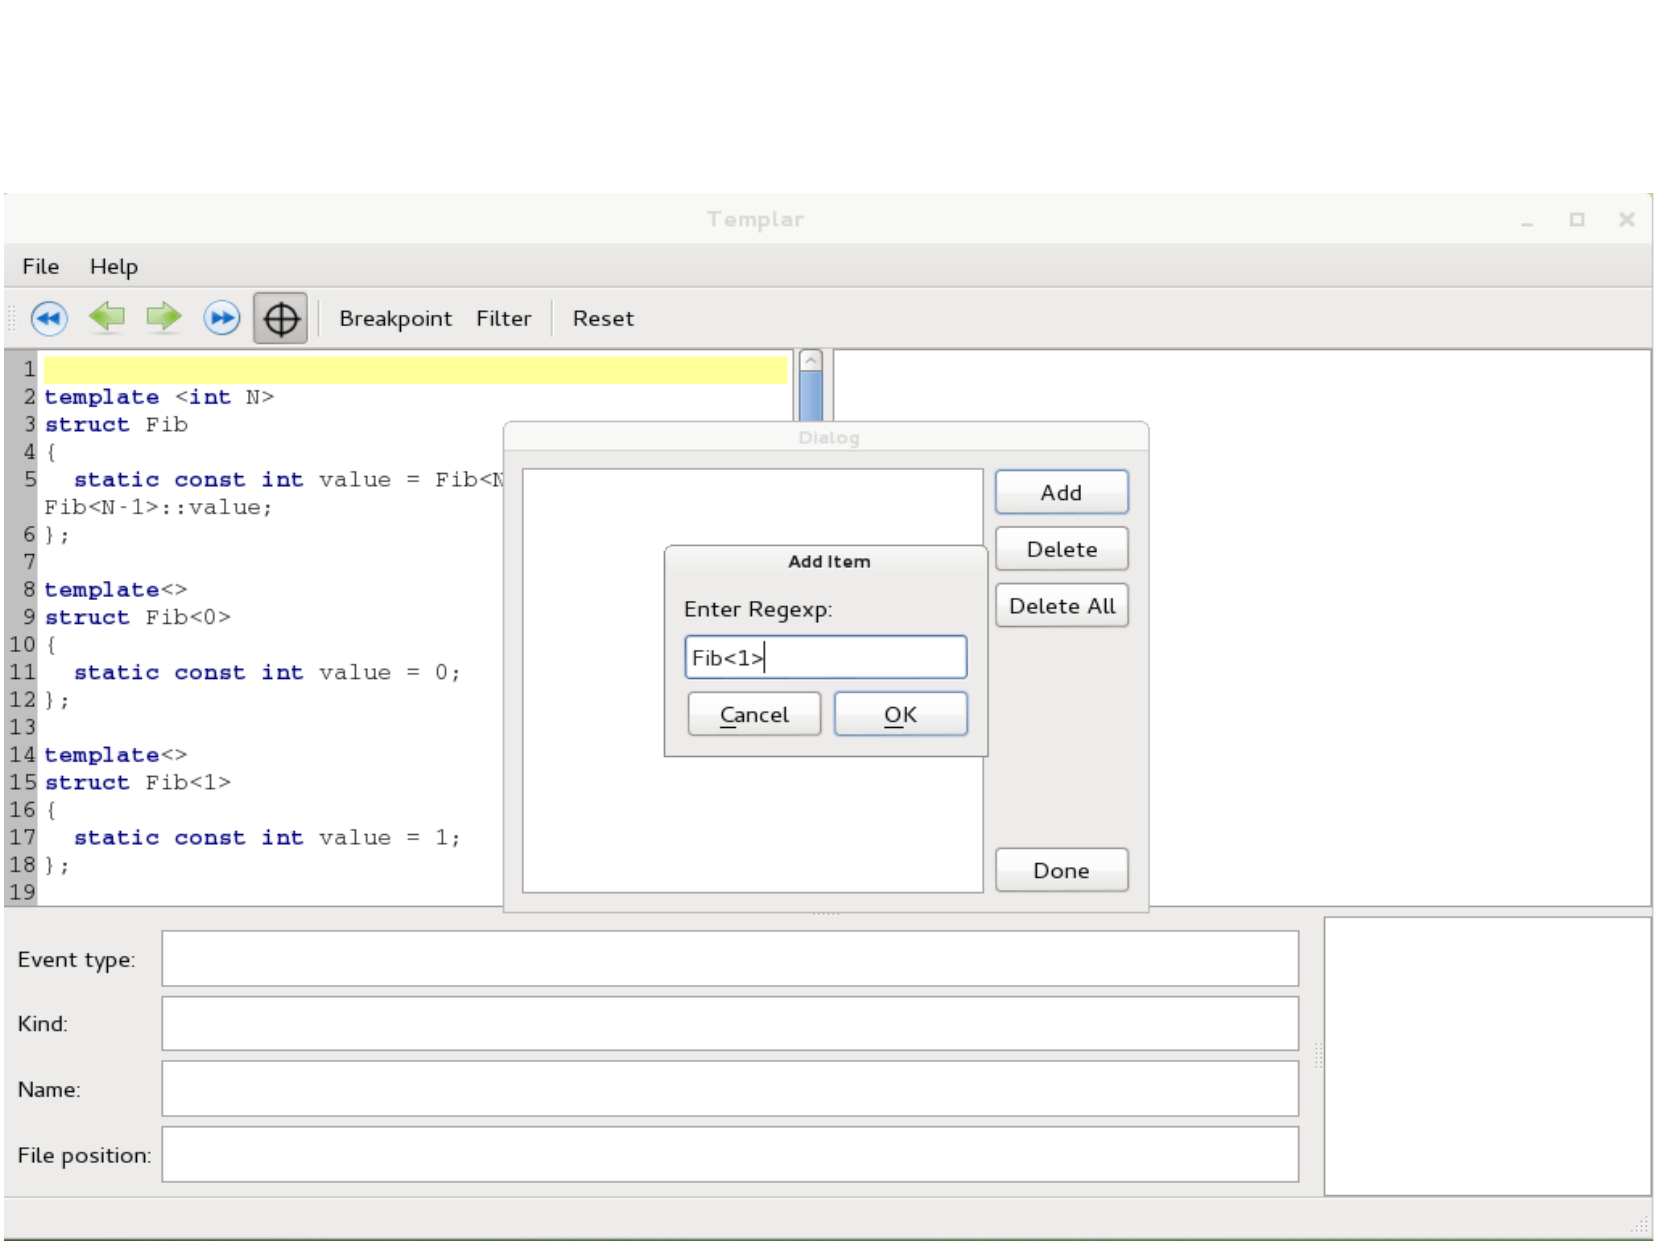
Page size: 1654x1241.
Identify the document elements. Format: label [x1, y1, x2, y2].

picture [4, 193, 1654, 1241]
